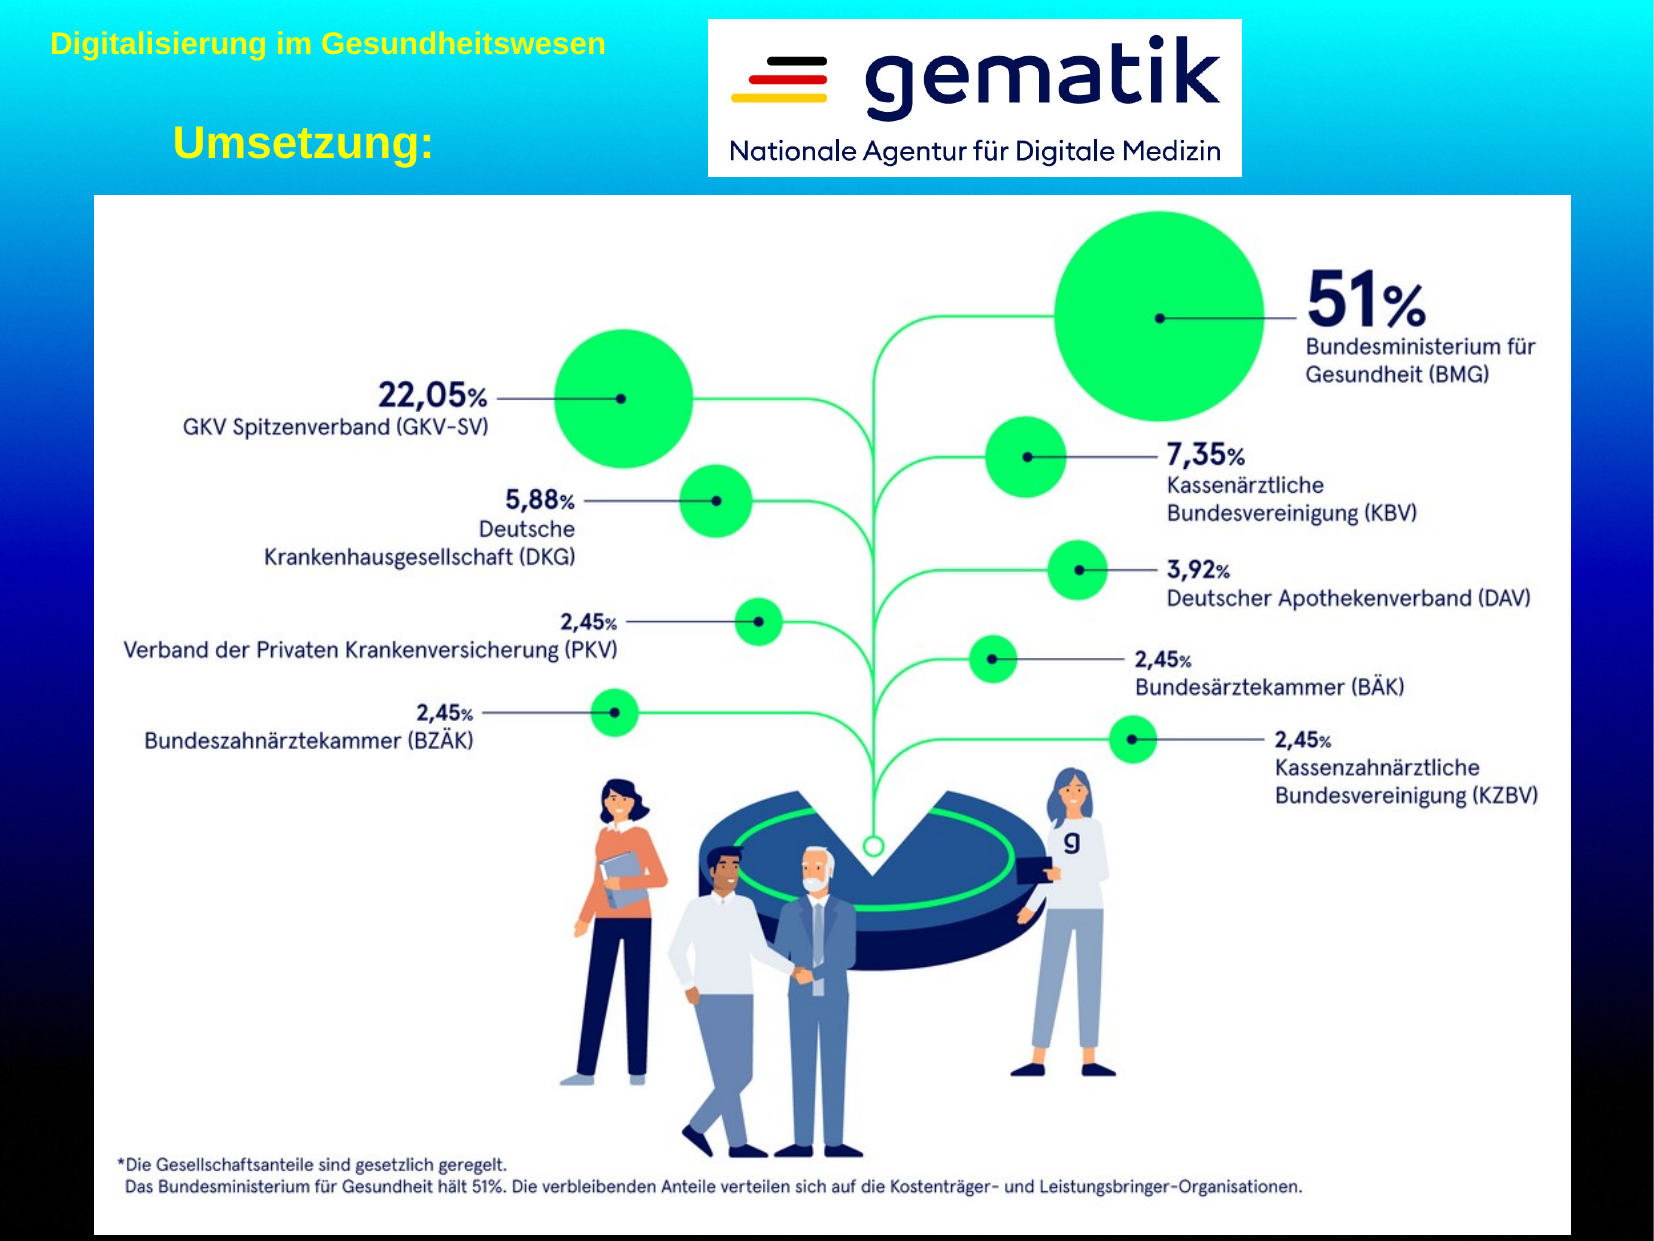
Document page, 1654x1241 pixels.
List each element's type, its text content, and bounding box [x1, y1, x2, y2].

text_box Umsetzung: [157, 110, 463, 178]
picture [0, 0, 1654, 176]
text_box Digitalisierung im Gesundheitswesen [35, 19, 1049, 71]
picture [0, 196, 1654, 1241]
